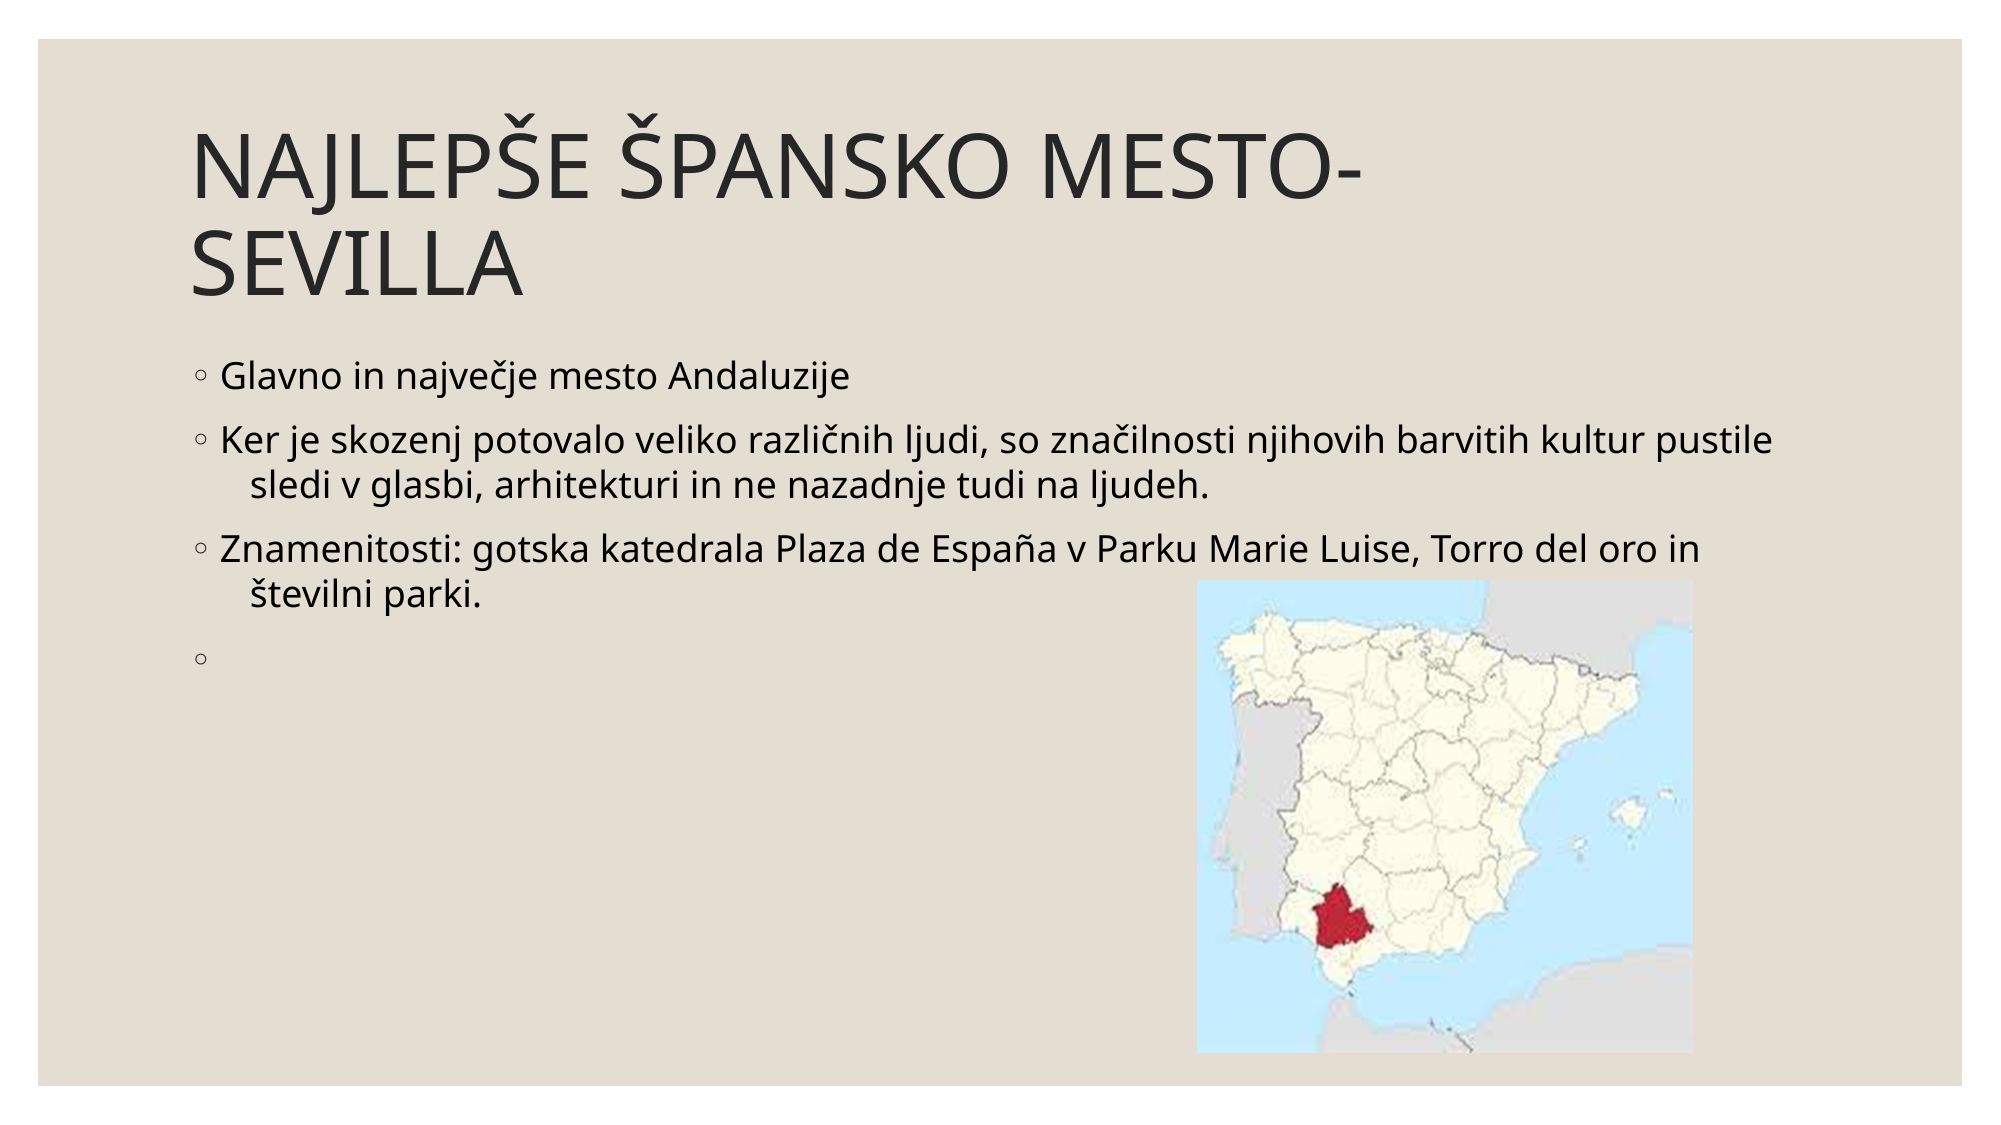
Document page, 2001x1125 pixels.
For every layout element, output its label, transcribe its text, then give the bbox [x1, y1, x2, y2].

title NAJLEPŠE ŠPANSKO MESTO- SEVILLA [174, 105, 1825, 331]
list Glavno in največje mesto Andaluzije Ker je skozenj potovalo veliko različnih ljudi, so značilnosti njihovih barvitih kultur pustile sledi v glasbi, arhitekturi in ne nazadnje tudi na ljudeh. Znamenitosti: gotska katedrala Plaza de España v Parku Marie Luise, Torro del oro in številni parki. [174, 345, 1825, 991]
picture [1197, 580, 1693, 1053]
